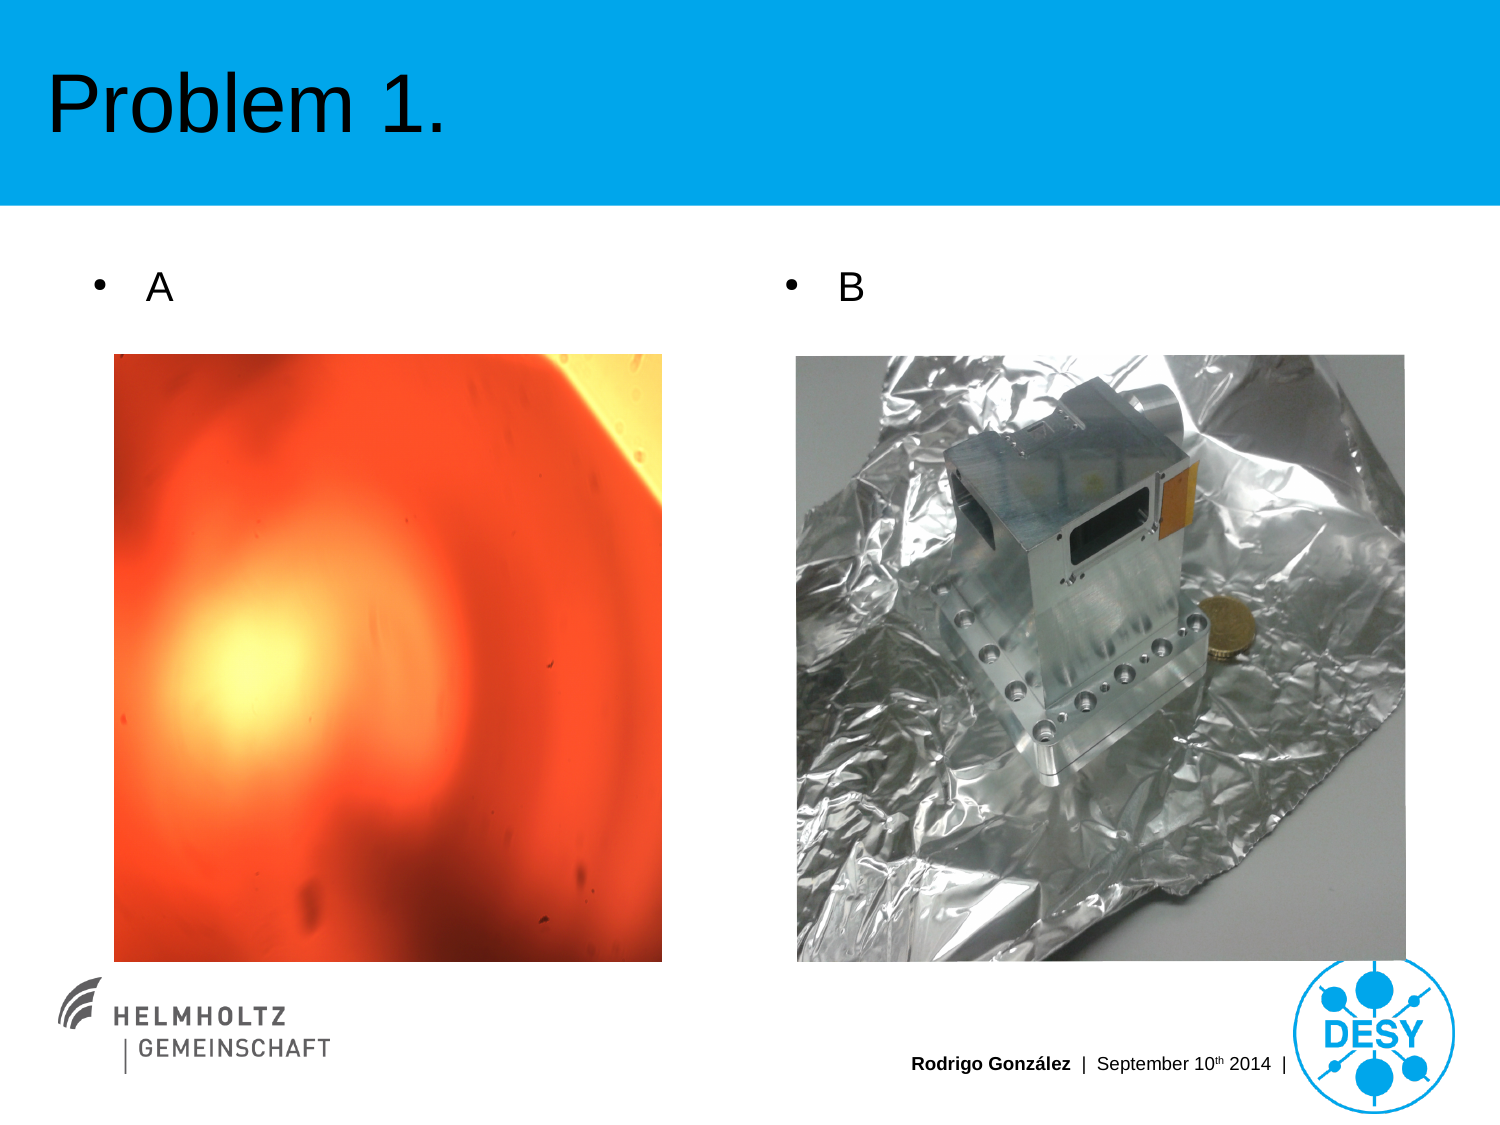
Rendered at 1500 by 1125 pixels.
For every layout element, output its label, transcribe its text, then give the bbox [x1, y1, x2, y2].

list A [75, 263, 734, 1006]
picture [1290, 1006, 1358, 1114]
picture [1297, 977, 1452, 1111]
picture [795, 354, 1406, 962]
title Problem 1. [46, 0, 1444, 208]
list B [766, 263, 1426, 1006]
picture [114, 354, 662, 962]
picture [58, 977, 330, 1074]
picture [1391, 948, 1466, 1114]
